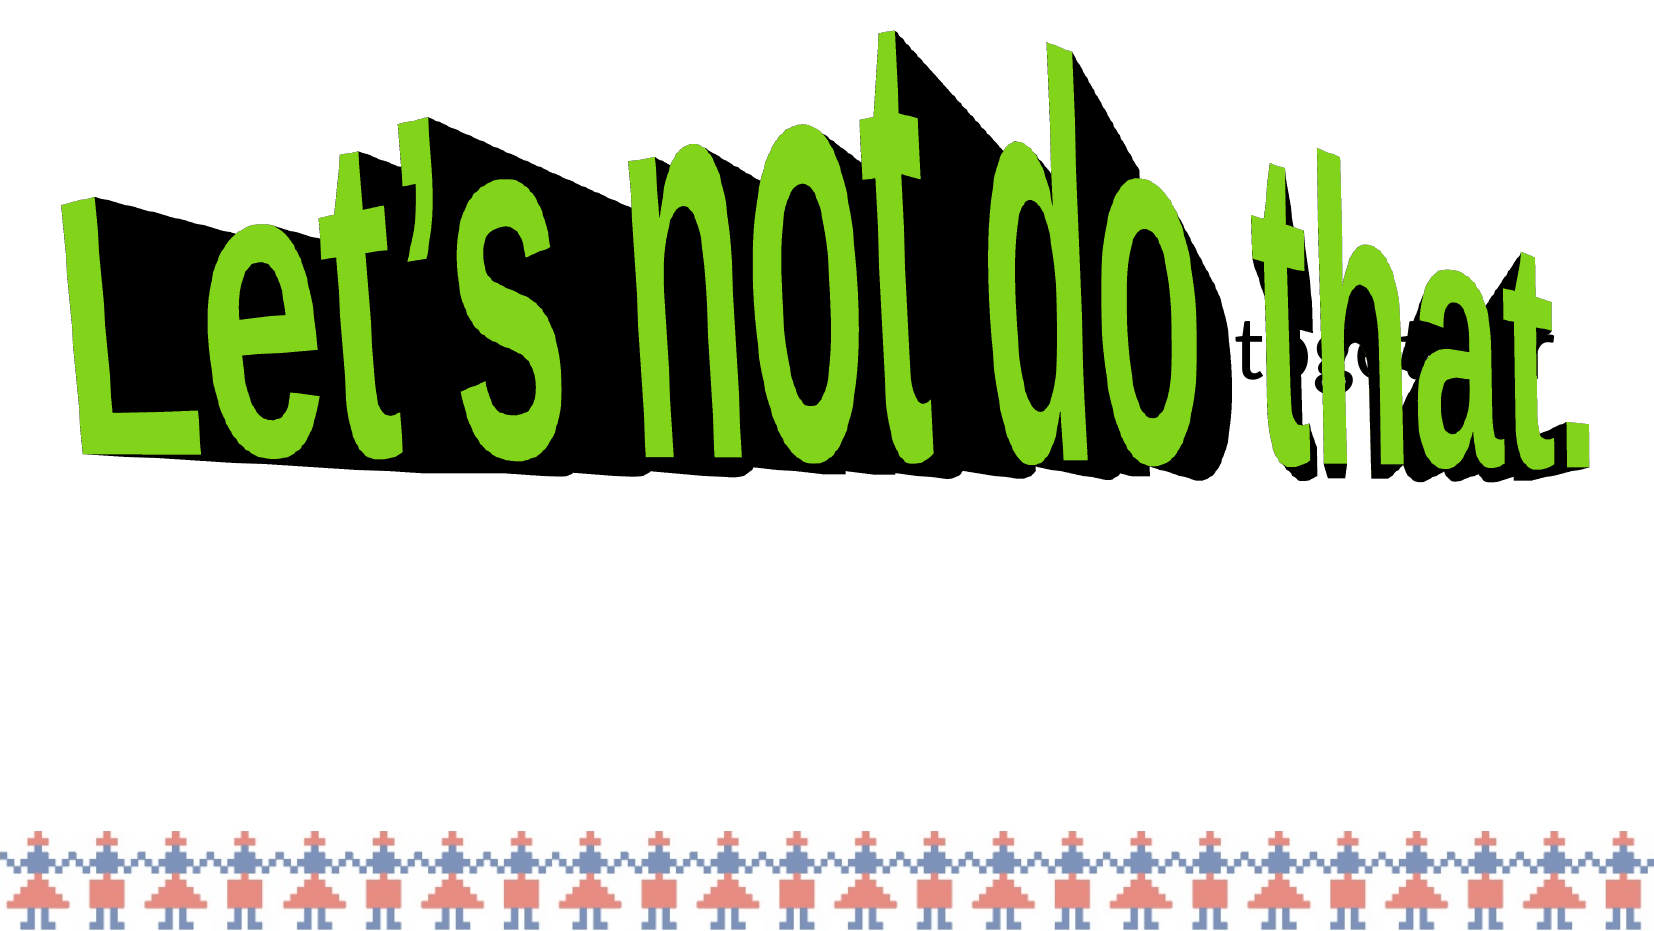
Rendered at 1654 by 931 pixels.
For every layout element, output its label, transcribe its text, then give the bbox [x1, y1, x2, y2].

title Putting the three perspectives together [1342, 226, 1571, 433]
title Putting the three perspectives together [82, 226, 1571, 488]
